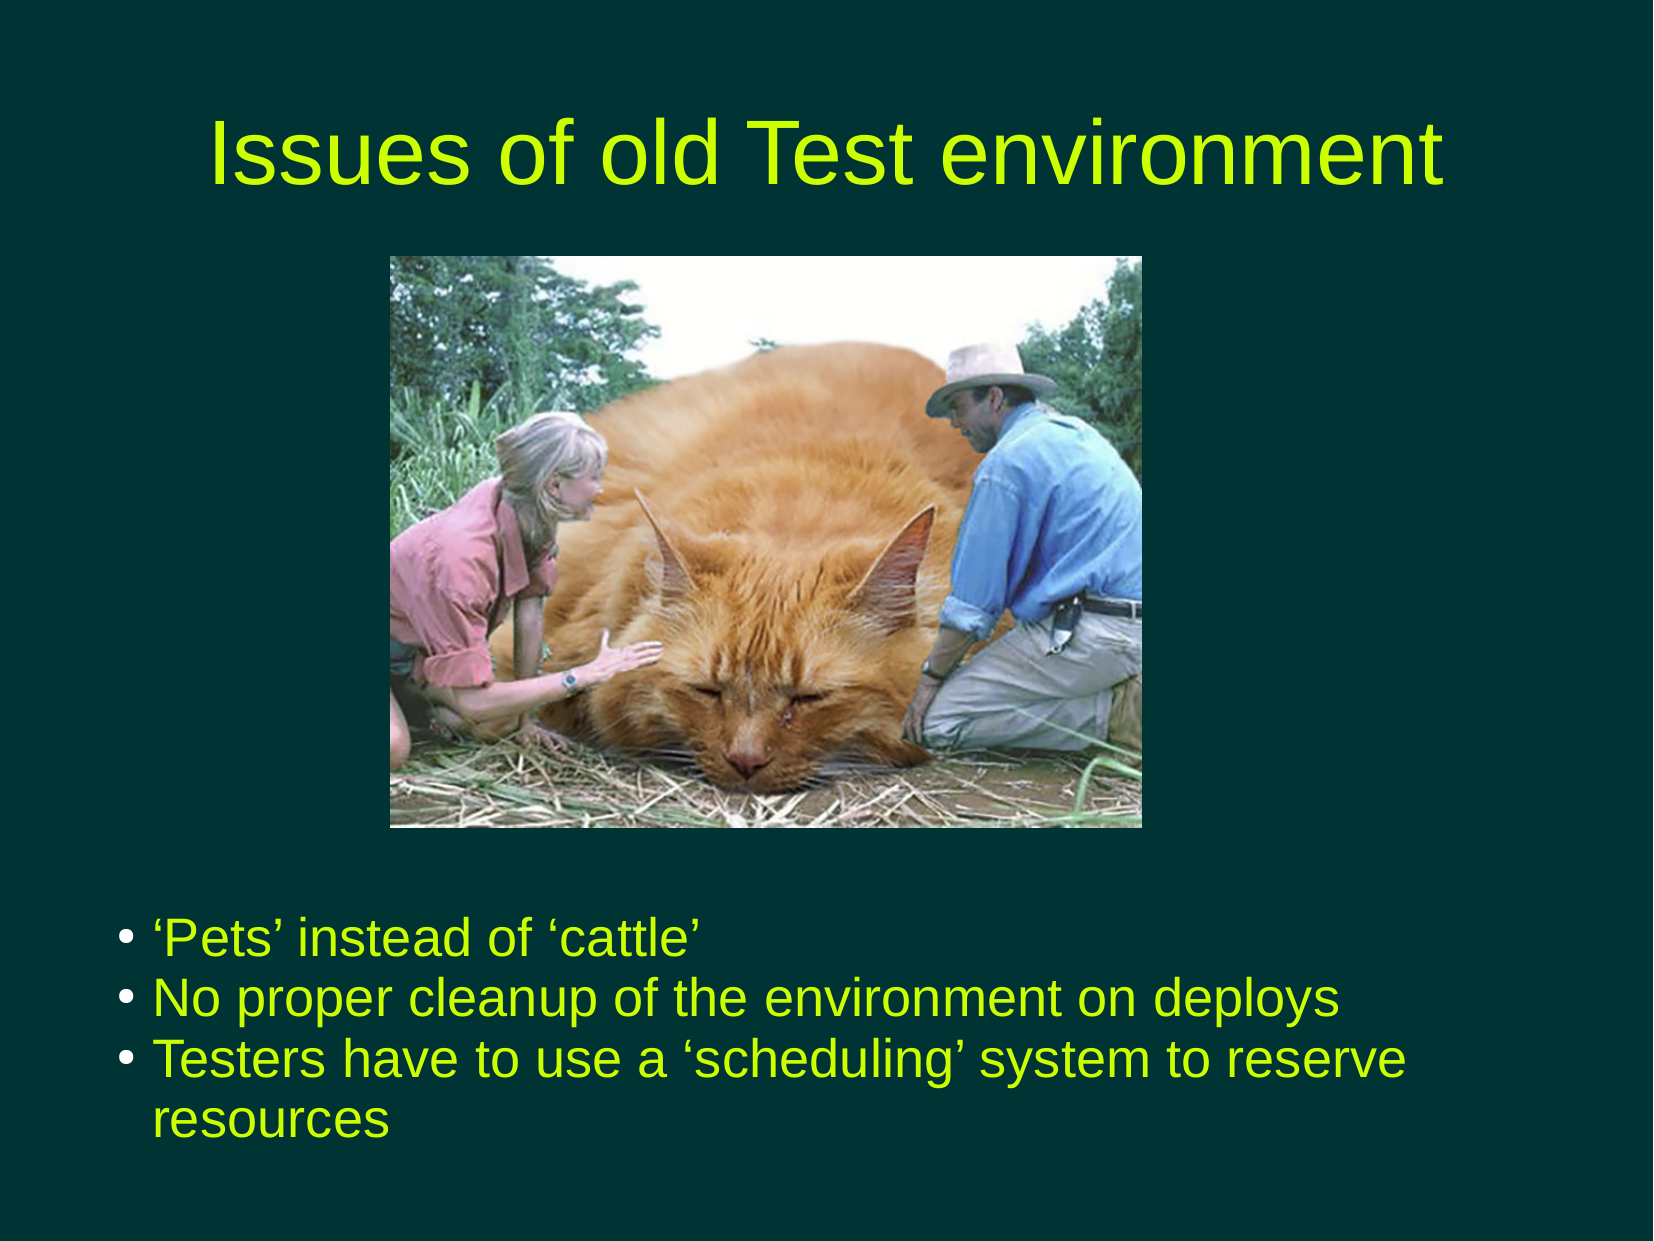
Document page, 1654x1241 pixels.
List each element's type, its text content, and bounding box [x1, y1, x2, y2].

title Issues of old Test environment [82, 49, 1571, 257]
picture [390, 256, 1142, 828]
text_box ‘Pets’ instead of ‘cattle’ No proper cleanup of the environment on deploys Testers have to use a ‘scheduling’ system to reserve resources [101, 900, 1486, 1169]
